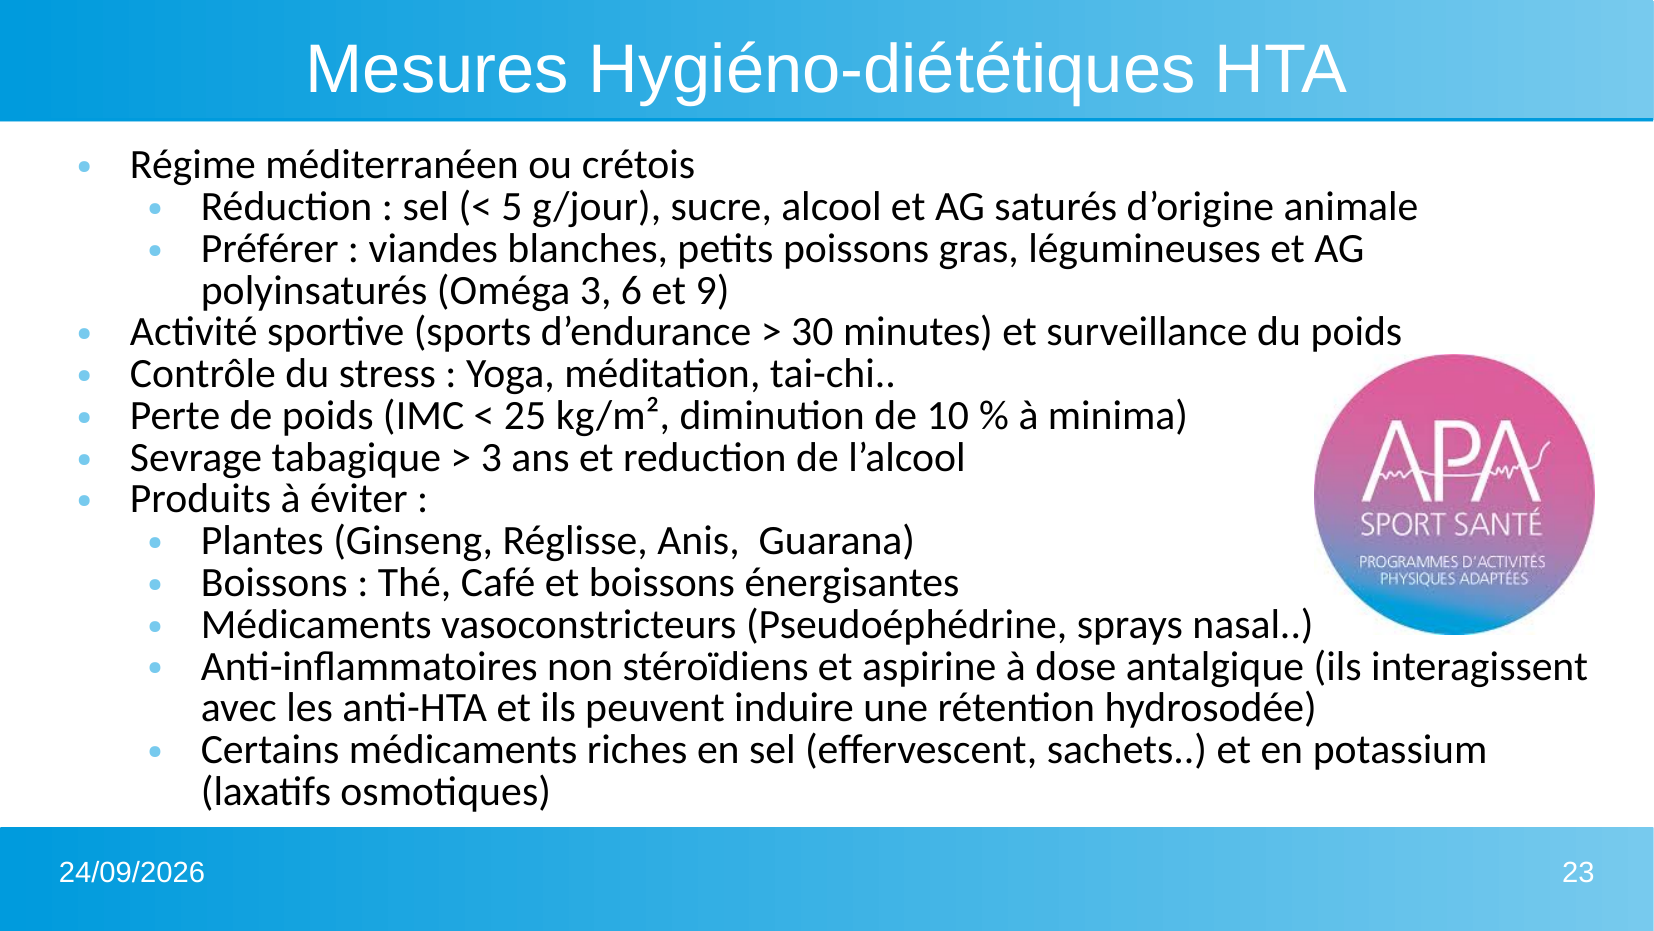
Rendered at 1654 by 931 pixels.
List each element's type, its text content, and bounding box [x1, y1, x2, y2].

title Mesures Hygiéno-diététiques HTA [59, 29, 1595, 108]
picture [1314, 354, 1595, 635]
list Régime méditerranéen ou crétois Réduction : sel (< 5 g/jour), sucre, alcool et AG saturés d’origine animale Préférer : viandes blanches, petits poissons gras, légumineuses et AG polyinsaturés (Oméga 3, 6 et 9) Activité sportive (sports d’endurance > 30 minutes) et surveillance du poids Contrôle du stress : Yoga, méditation, tai-chi.. Perte de poids (IMC < 25 kg/m², diminution de 10 % à minima) Sevrage tabagique > 3 ans et reduction de l’alcool Produits à éviter : Plantes (Ginseng, Réglisse, Anis, Guarana) Boissons : Thé, Café et boissons énergisantes Médicaments vasoconstricteurs (Pseudoéphédrine, sprays nasal..) Anti-inflammatoires non stéroïdiens et aspirine à dose antalgique (ils interagissent avec les anti-HTA et ils peuvent induire une rétention hydrosodée) Certains médicaments riches en sel (effervescent, sachets..) et en potassium (laxatifs osmotiques) [59, 147, 1595, 768]
